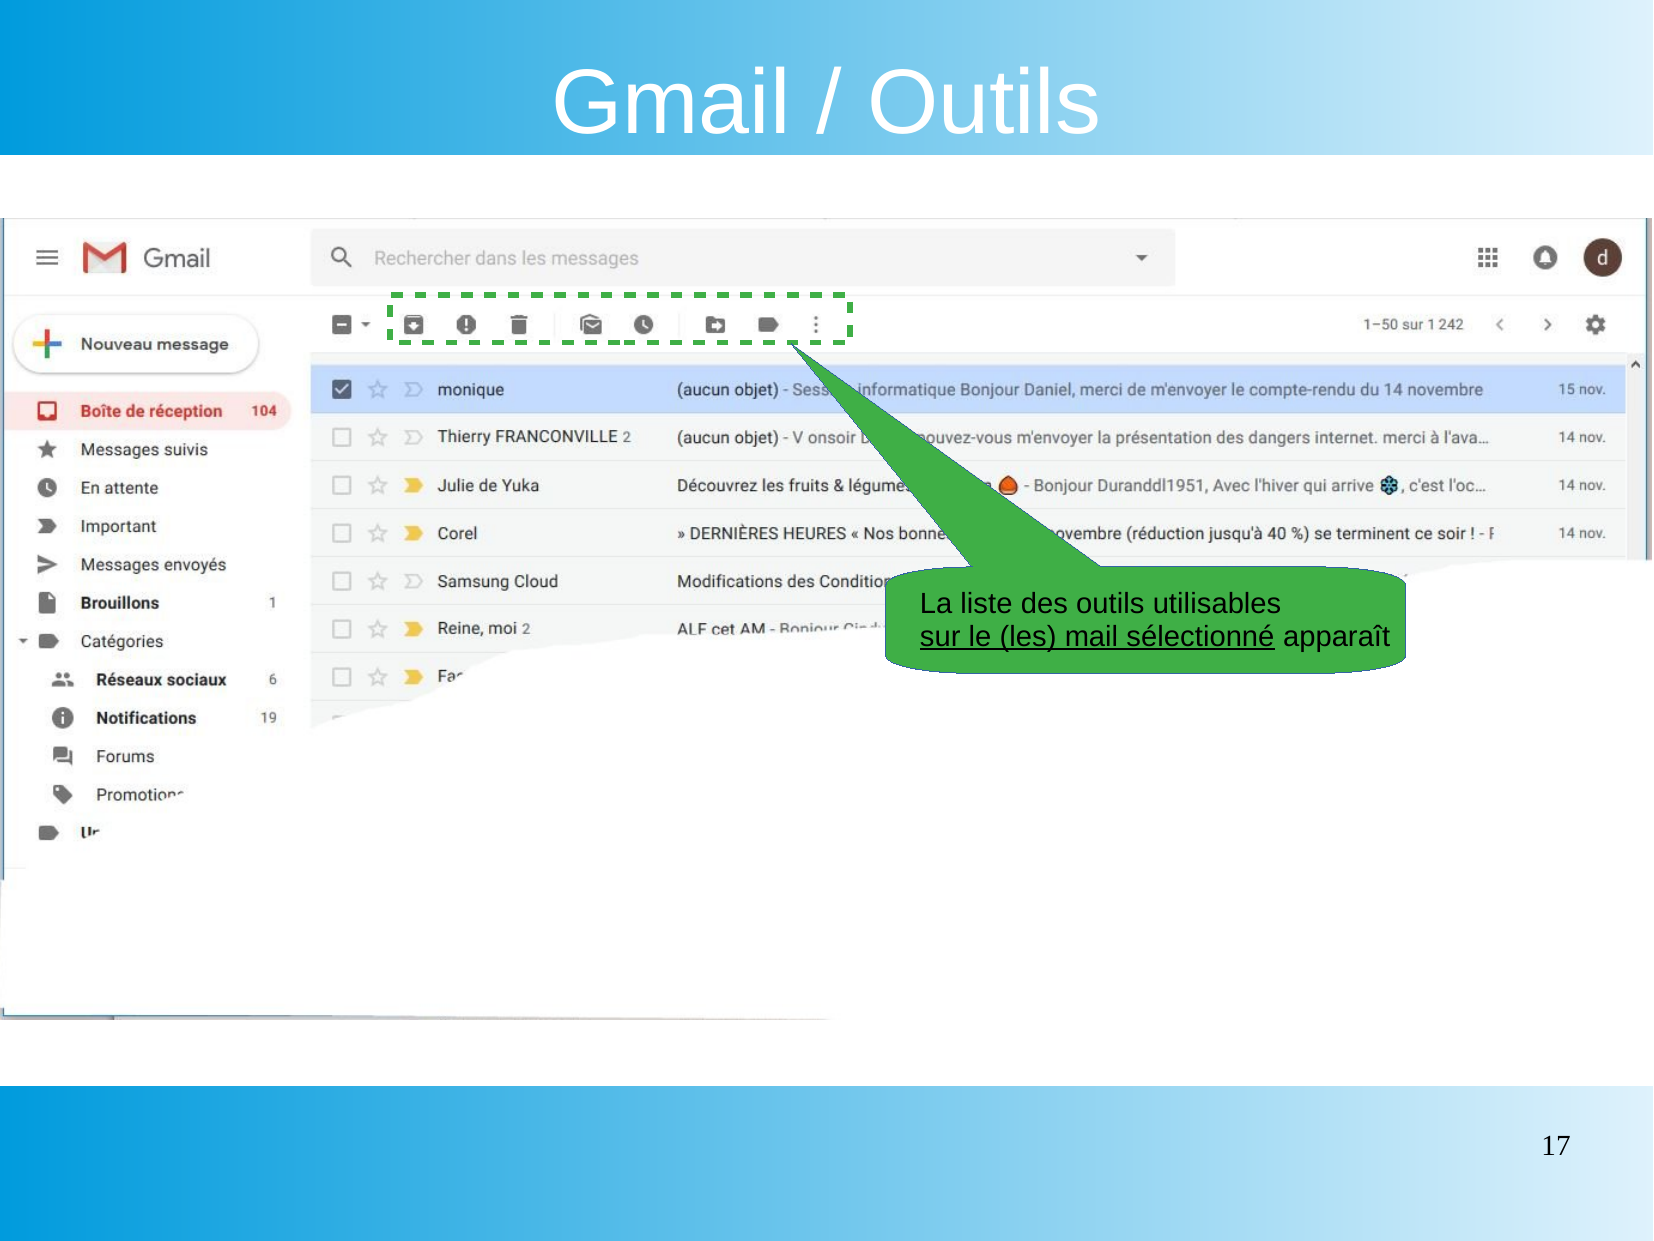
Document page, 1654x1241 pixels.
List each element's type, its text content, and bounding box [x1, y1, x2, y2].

text_box La liste des outils utilisables sur le (les) mail sélectionné apparaît [791, 343, 1406, 674]
picture [0, 218, 1652, 1020]
title Gmail / Outils [82, 49, 1571, 155]
